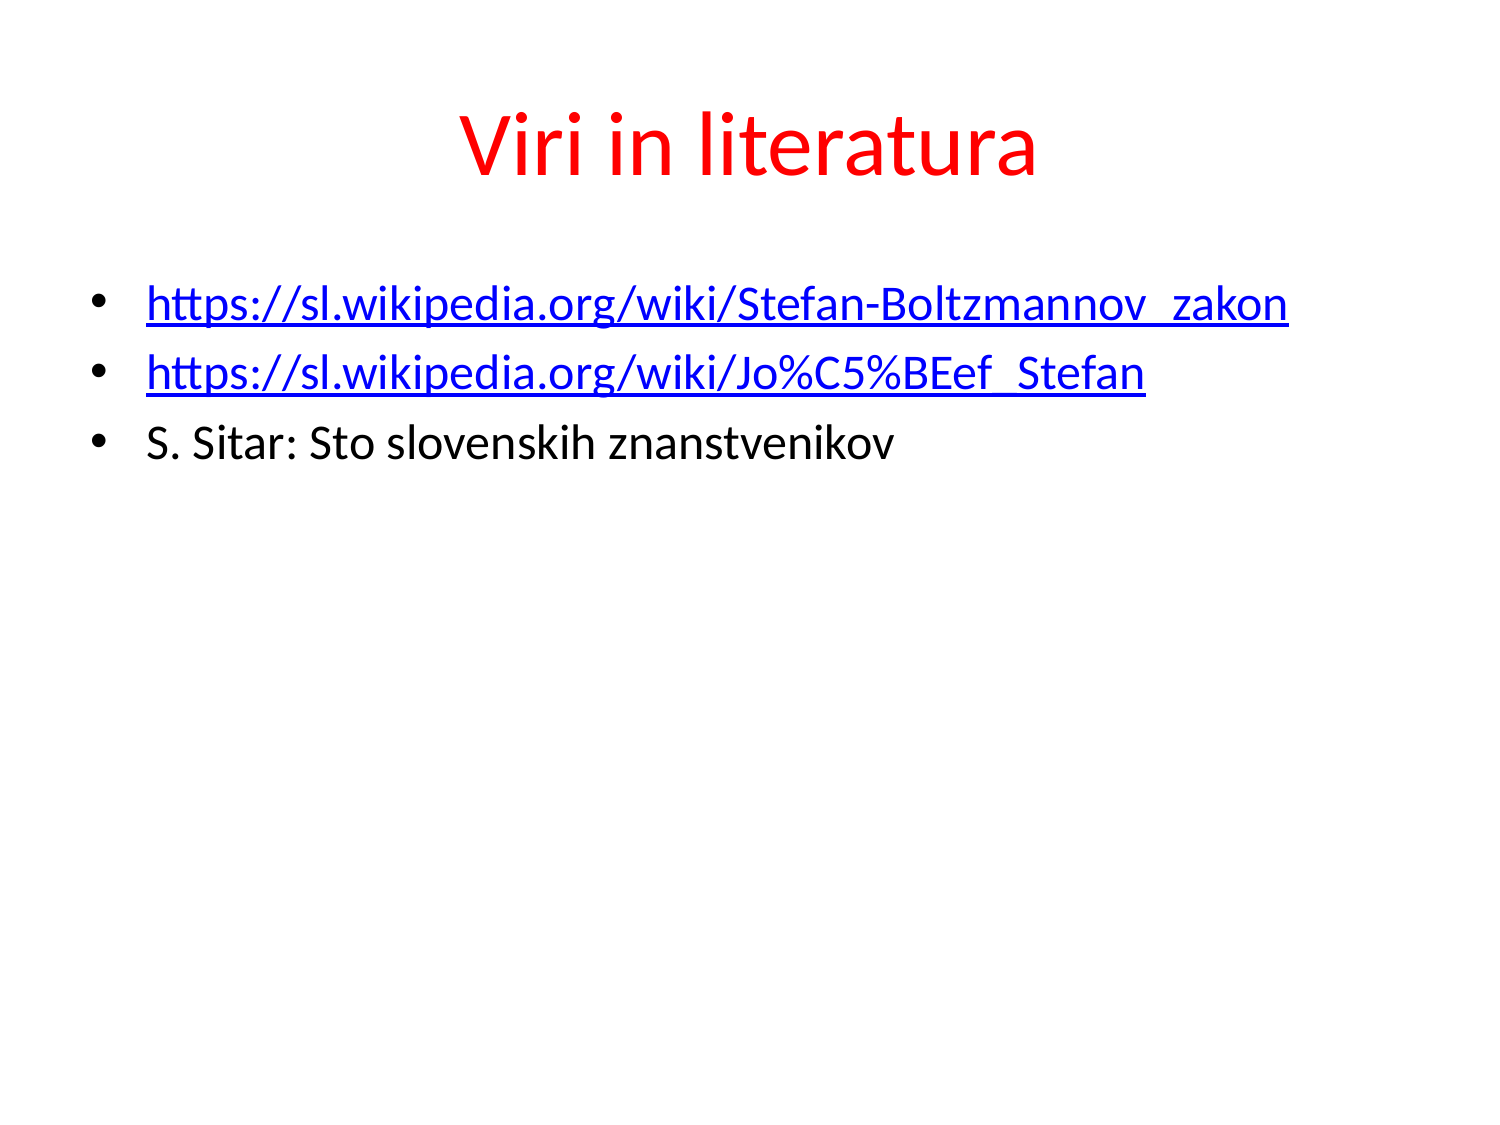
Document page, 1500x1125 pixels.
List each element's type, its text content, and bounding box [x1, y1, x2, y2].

list https://sl.wikipedia.org/wiki/Stefan-Boltzmannov_zakon https://sl.wikipedia.org/wiki/Jo%C5%BEef_Stefan S. Sitar: Sto slovenskih znanstvenikov [75, 262, 1425, 1005]
title Viri in literatura [75, 45, 1425, 233]
